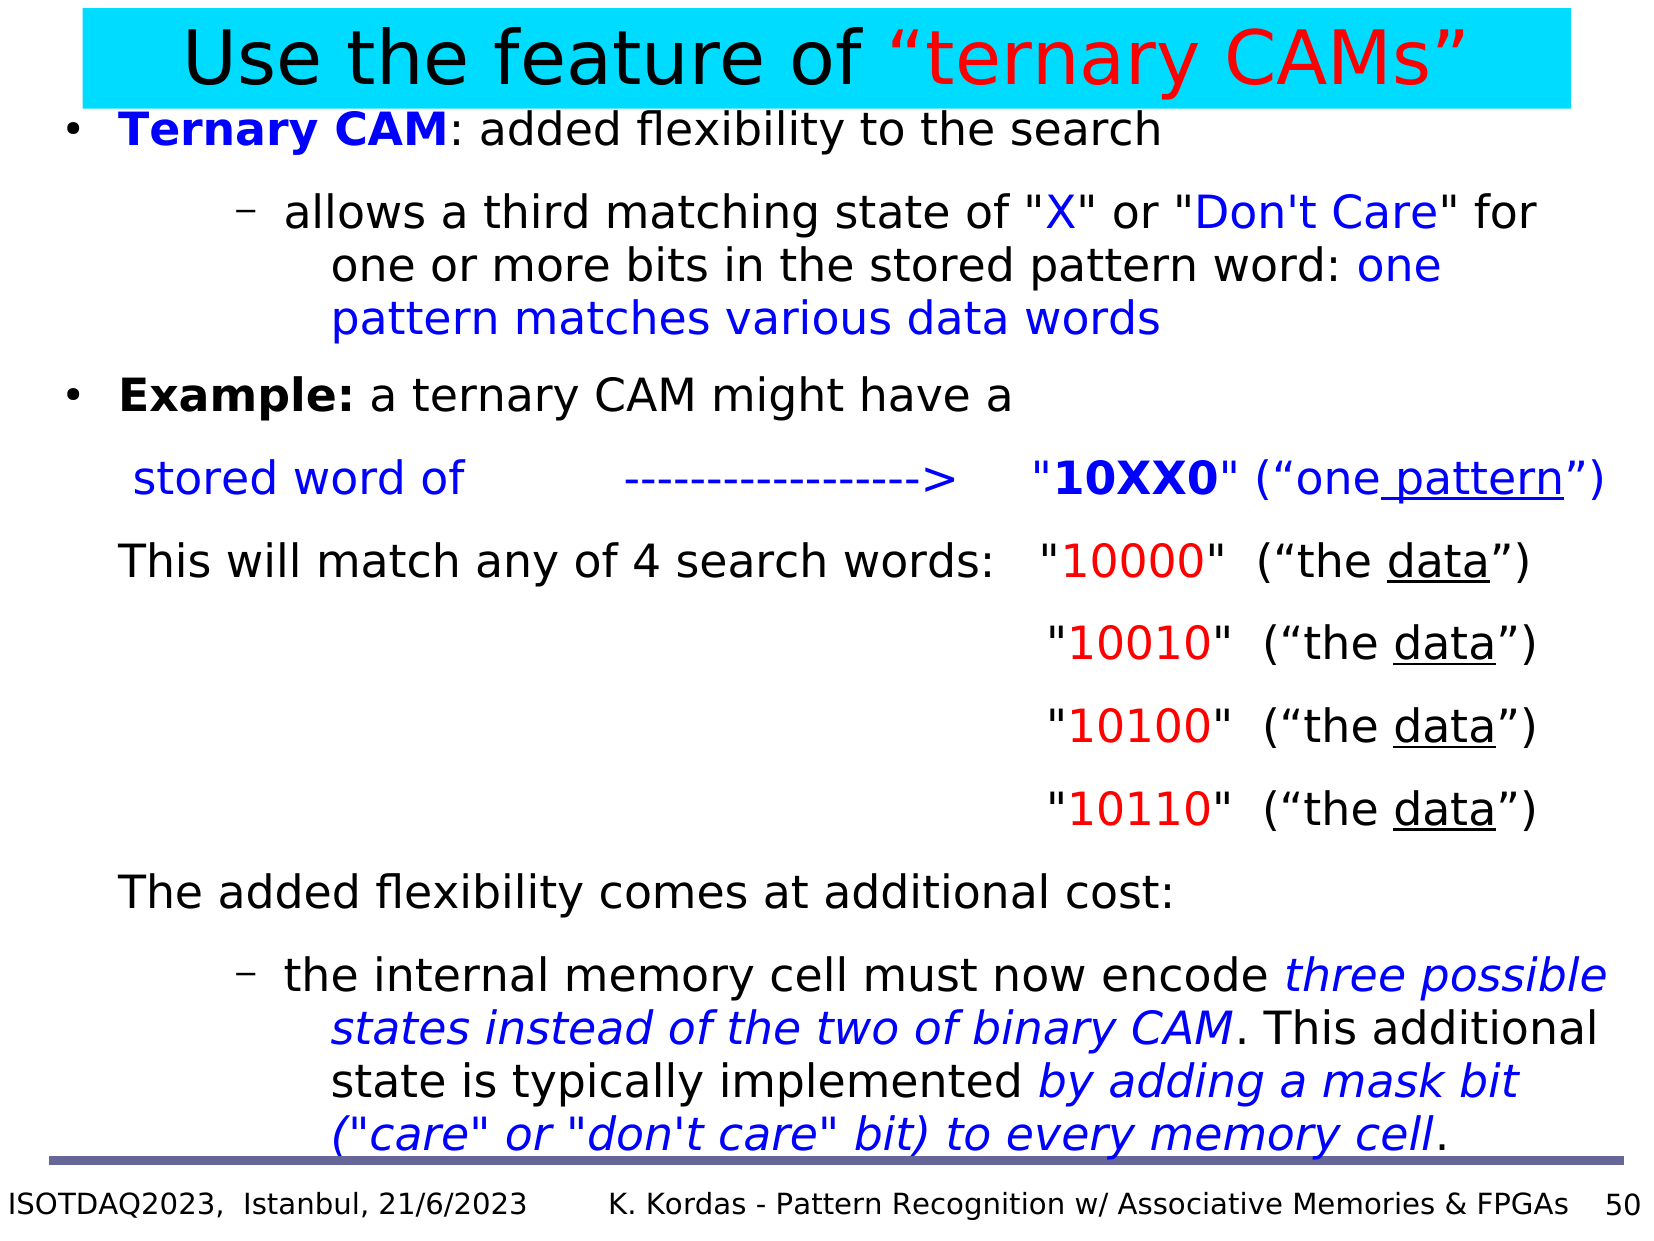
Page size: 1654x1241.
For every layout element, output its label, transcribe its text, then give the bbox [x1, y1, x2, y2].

list Ternary CAM: added flexibility to the search allows a third matching state of "X" or "Don't Care" for one or more bits in the stored pattern word: one pattern matches various data words Example: a ternary CAM might have a stored word of ------------------> "10XX0" (“one pattern”) This will match any of 4 search words: "10000" (“the data”) "10010" (“the data”) "10100" (“the data”) "10110" (“the data”) The added flexibility comes at additional cost: the internal memory cell must now encode three possible states instead of the two of binary CAM. This additional state is typically implemented by adding a mask bit ("care" or "don't care" bit) to every memory cell. [47, 102, 1619, 1166]
title Use the feature of “ternary CAMs” [82, 8, 1571, 102]
